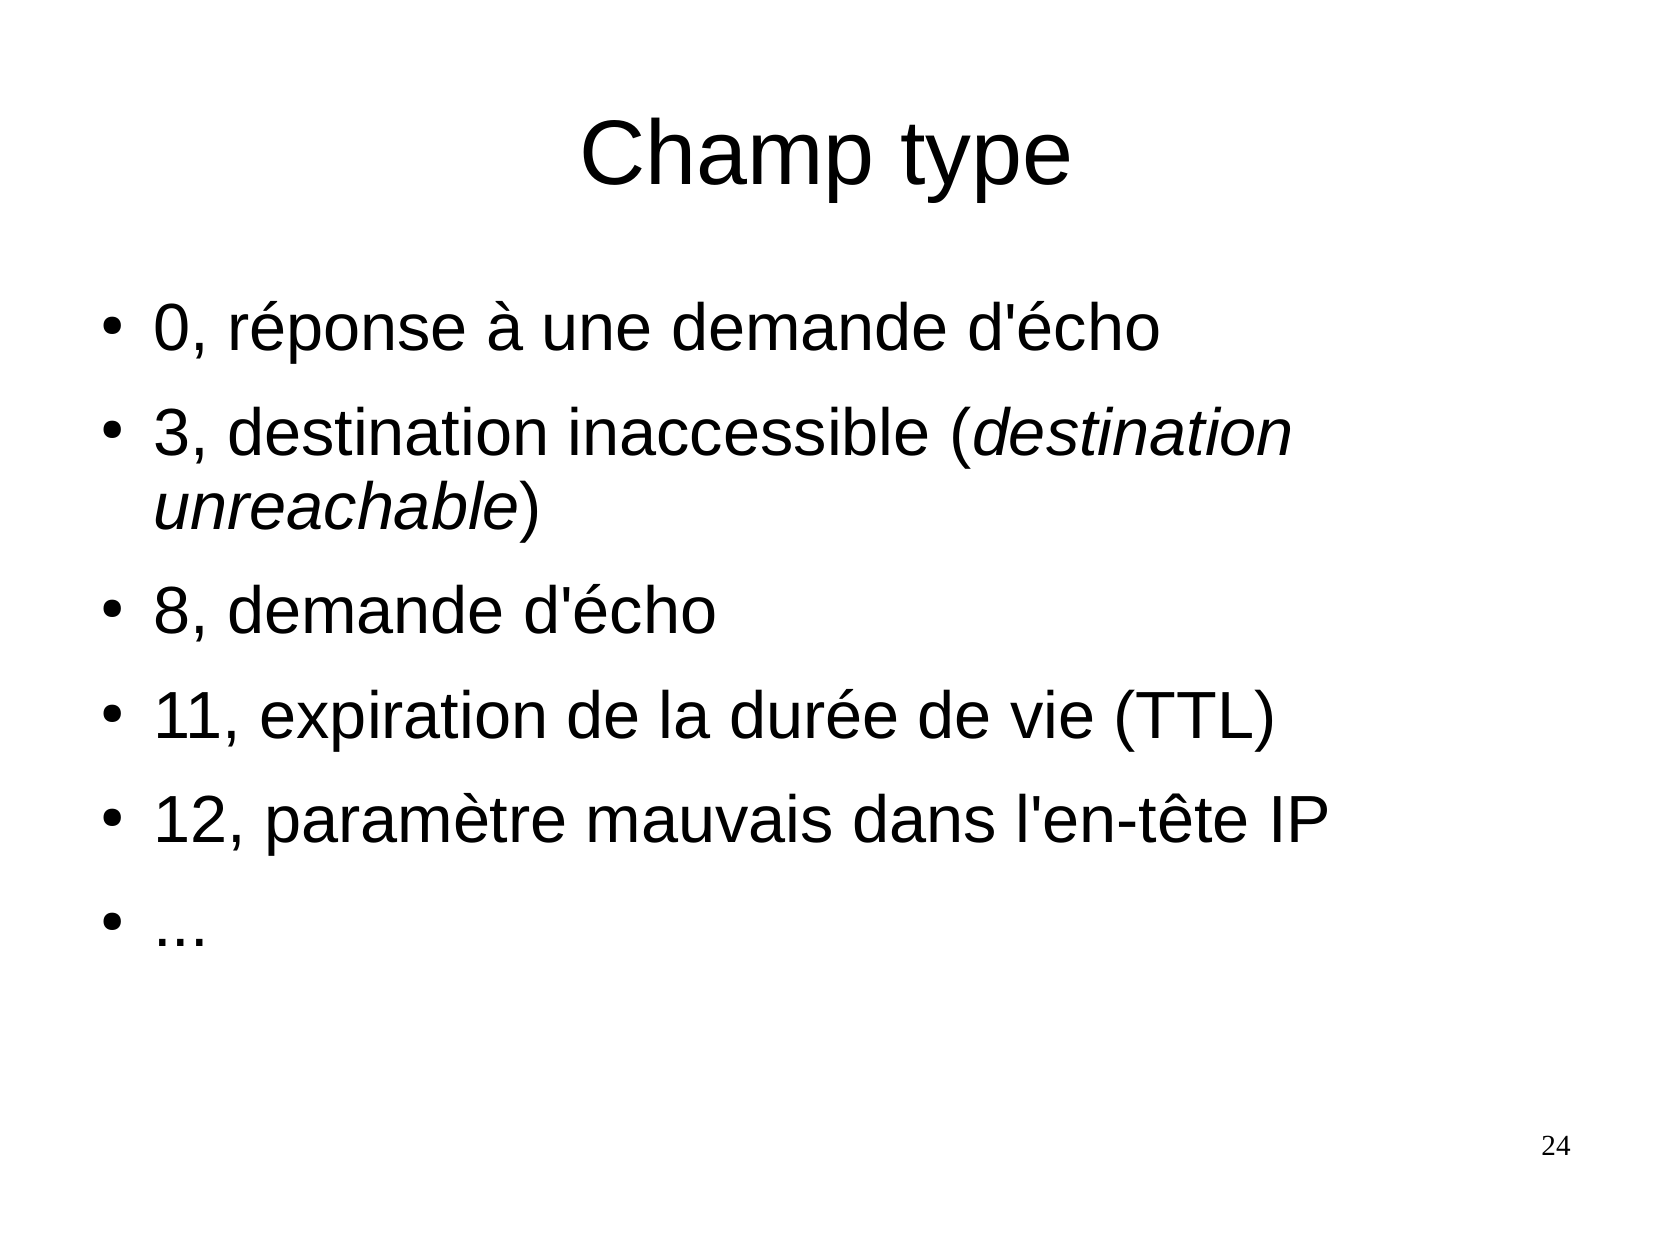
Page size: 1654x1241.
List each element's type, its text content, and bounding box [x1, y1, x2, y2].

list 0, réponse à une demande d'écho 3, destination inaccessible (destination unreachable) 8, demande d'écho 11, expiration de la durée de vie (TTL) 12, paramètre mauvais dans l'en-tête IP ... [82, 290, 1571, 1109]
title Champ type [82, 49, 1571, 257]
